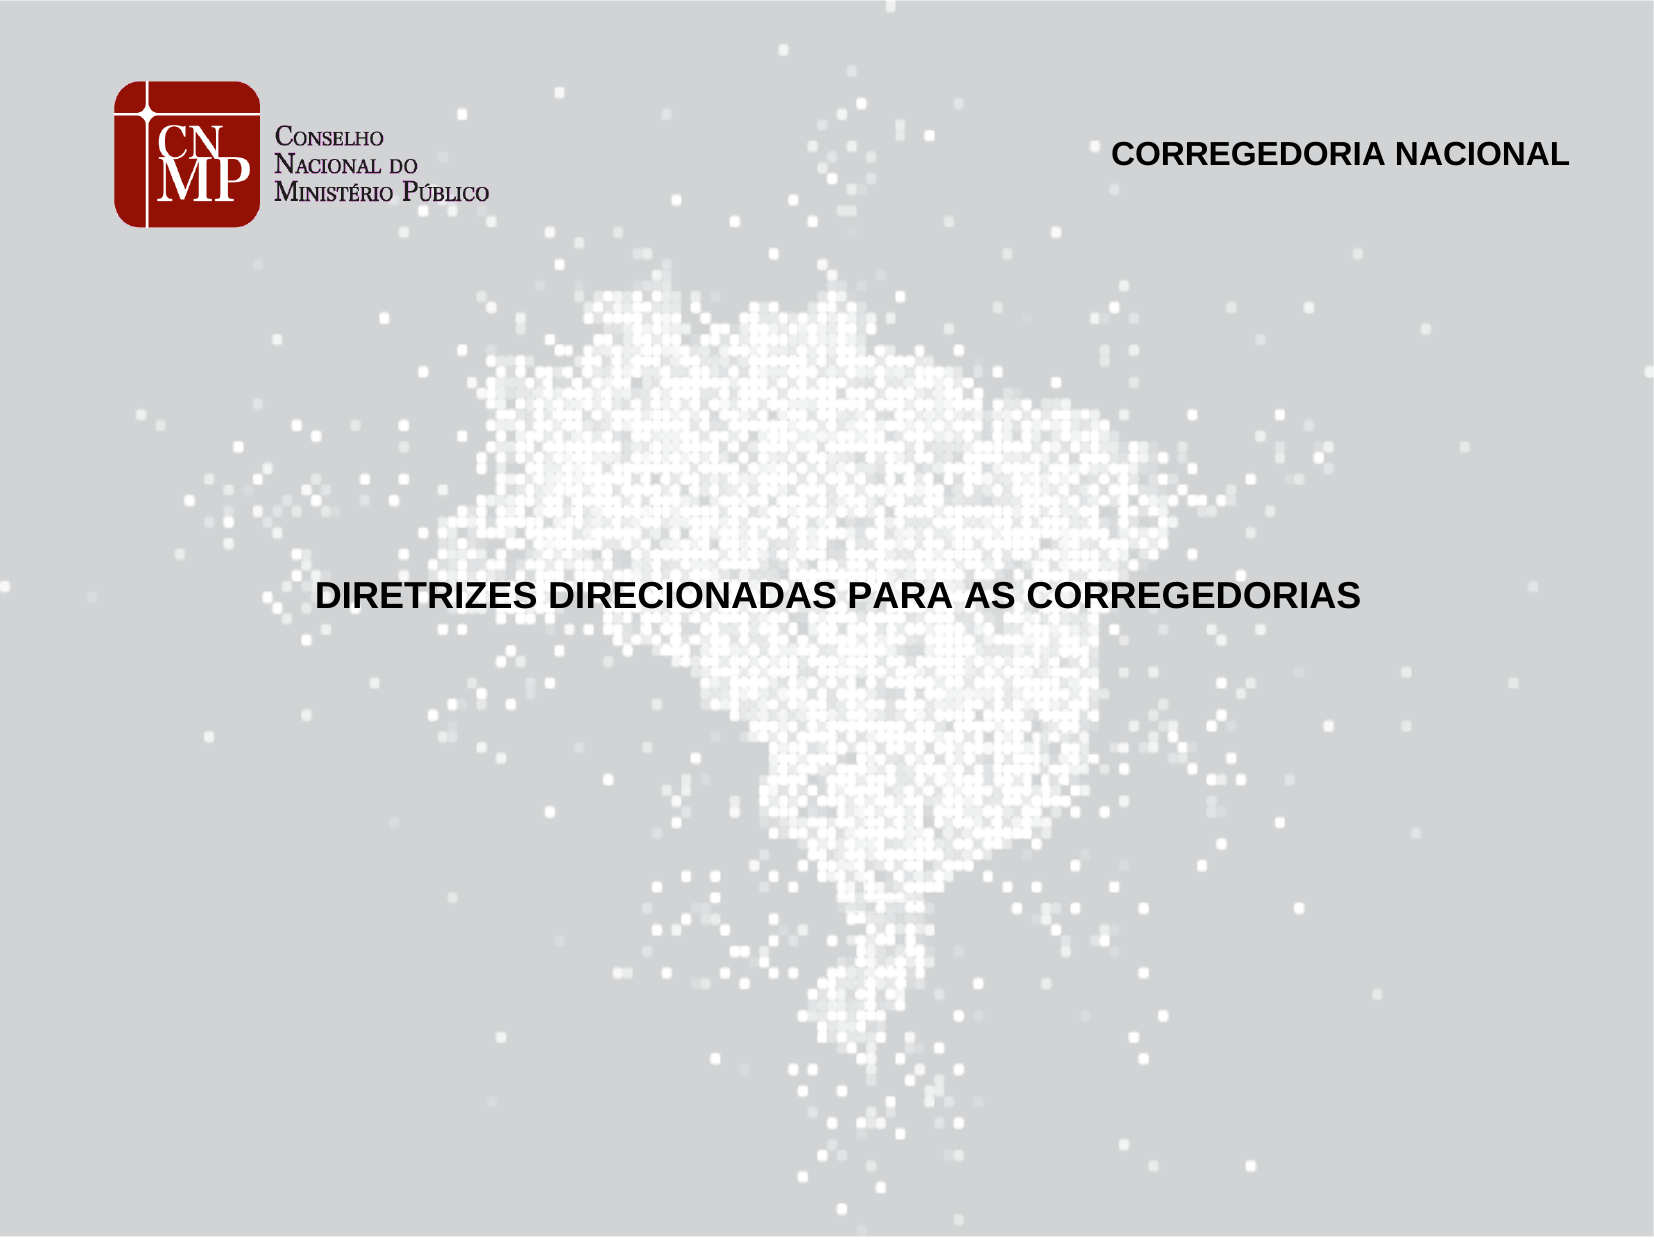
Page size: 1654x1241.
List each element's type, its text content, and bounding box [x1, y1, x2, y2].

text_box DIRETRIZES DIRECIONADAS PARA AS CORREGEDORIAS [129, 319, 1548, 745]
title CORREGEDORIA NACIONAL [82, 49, 1571, 257]
list [82, 290, 1571, 1010]
picture [0, 0, 1654, 1241]
